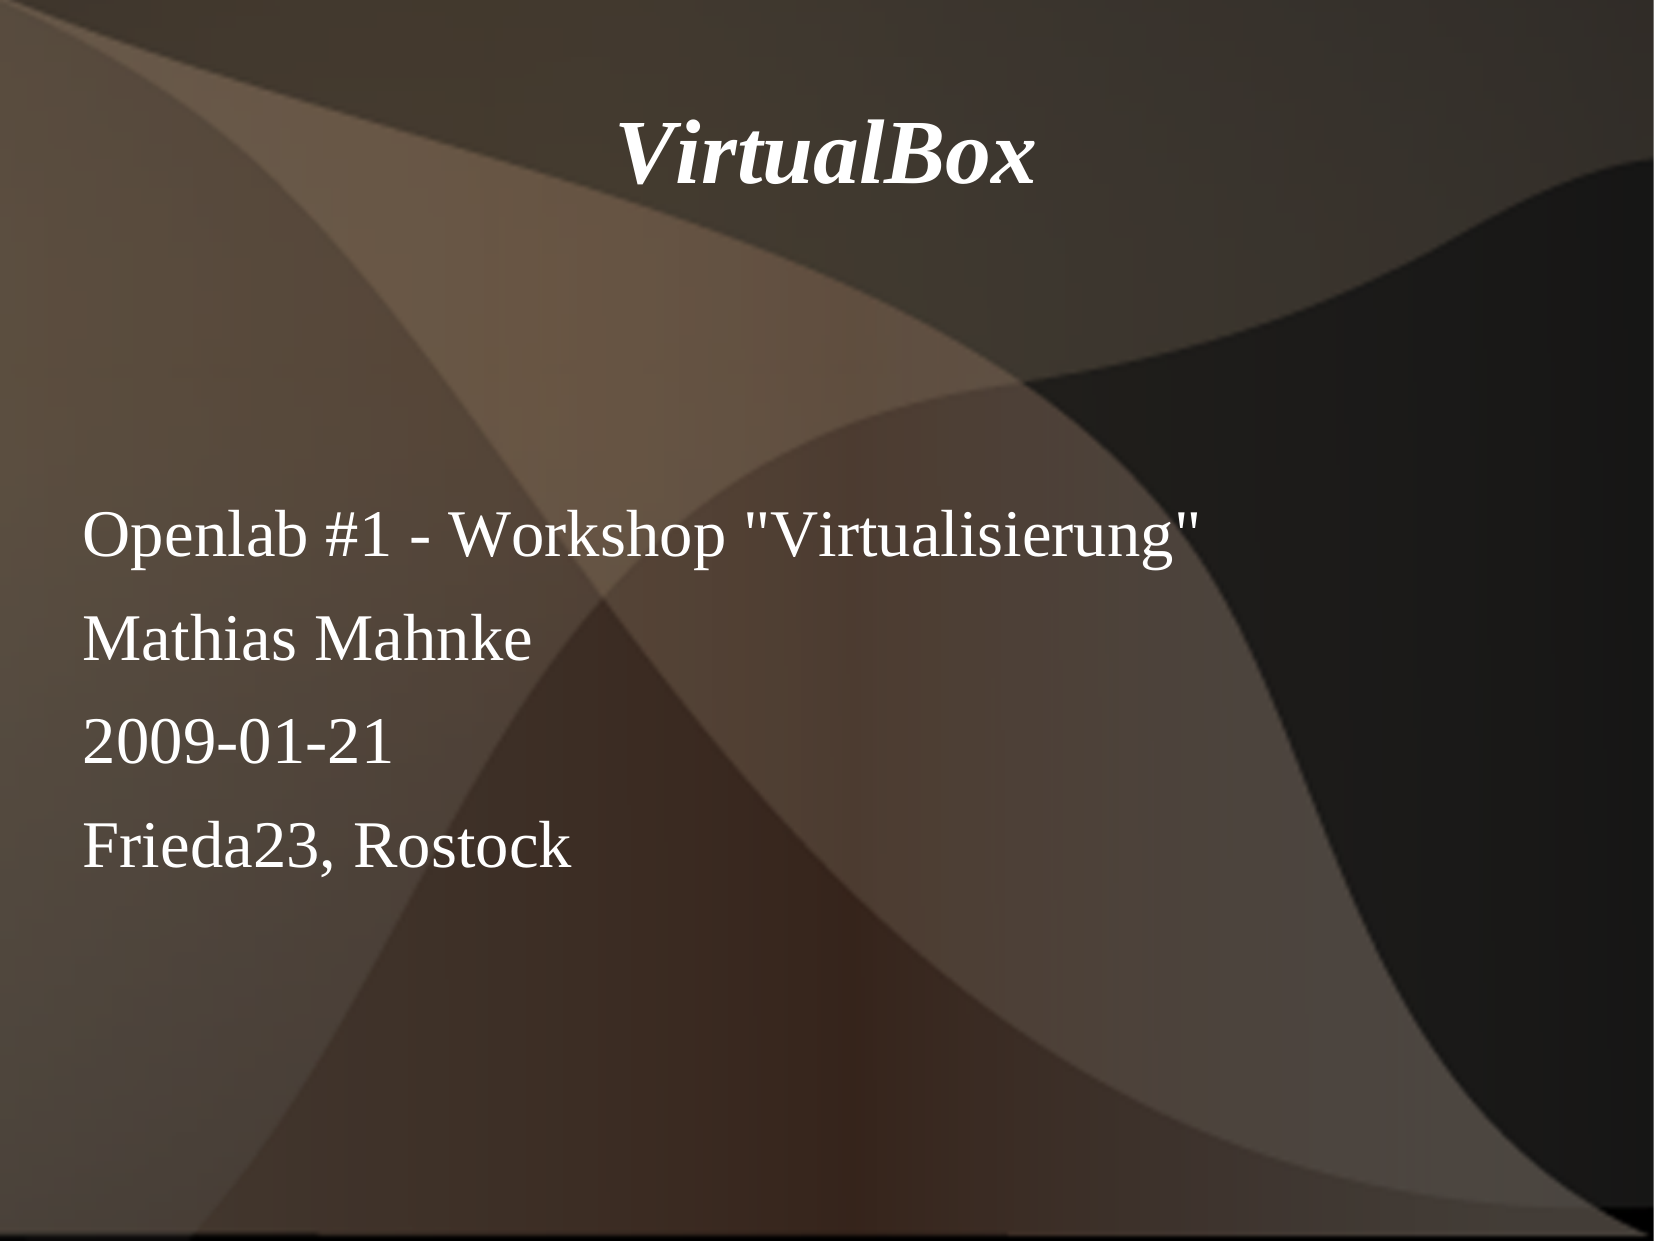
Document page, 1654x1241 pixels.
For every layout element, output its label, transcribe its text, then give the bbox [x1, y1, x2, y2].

picture [0, 0, 1654, 1241]
title VirtualBox [82, 56, 1571, 250]
list Openlab #1 - Workshop "Virtualisierung" Mathias Mahnke 2009-01-21 Frieda23, Rostock [82, 290, 1571, 1094]
